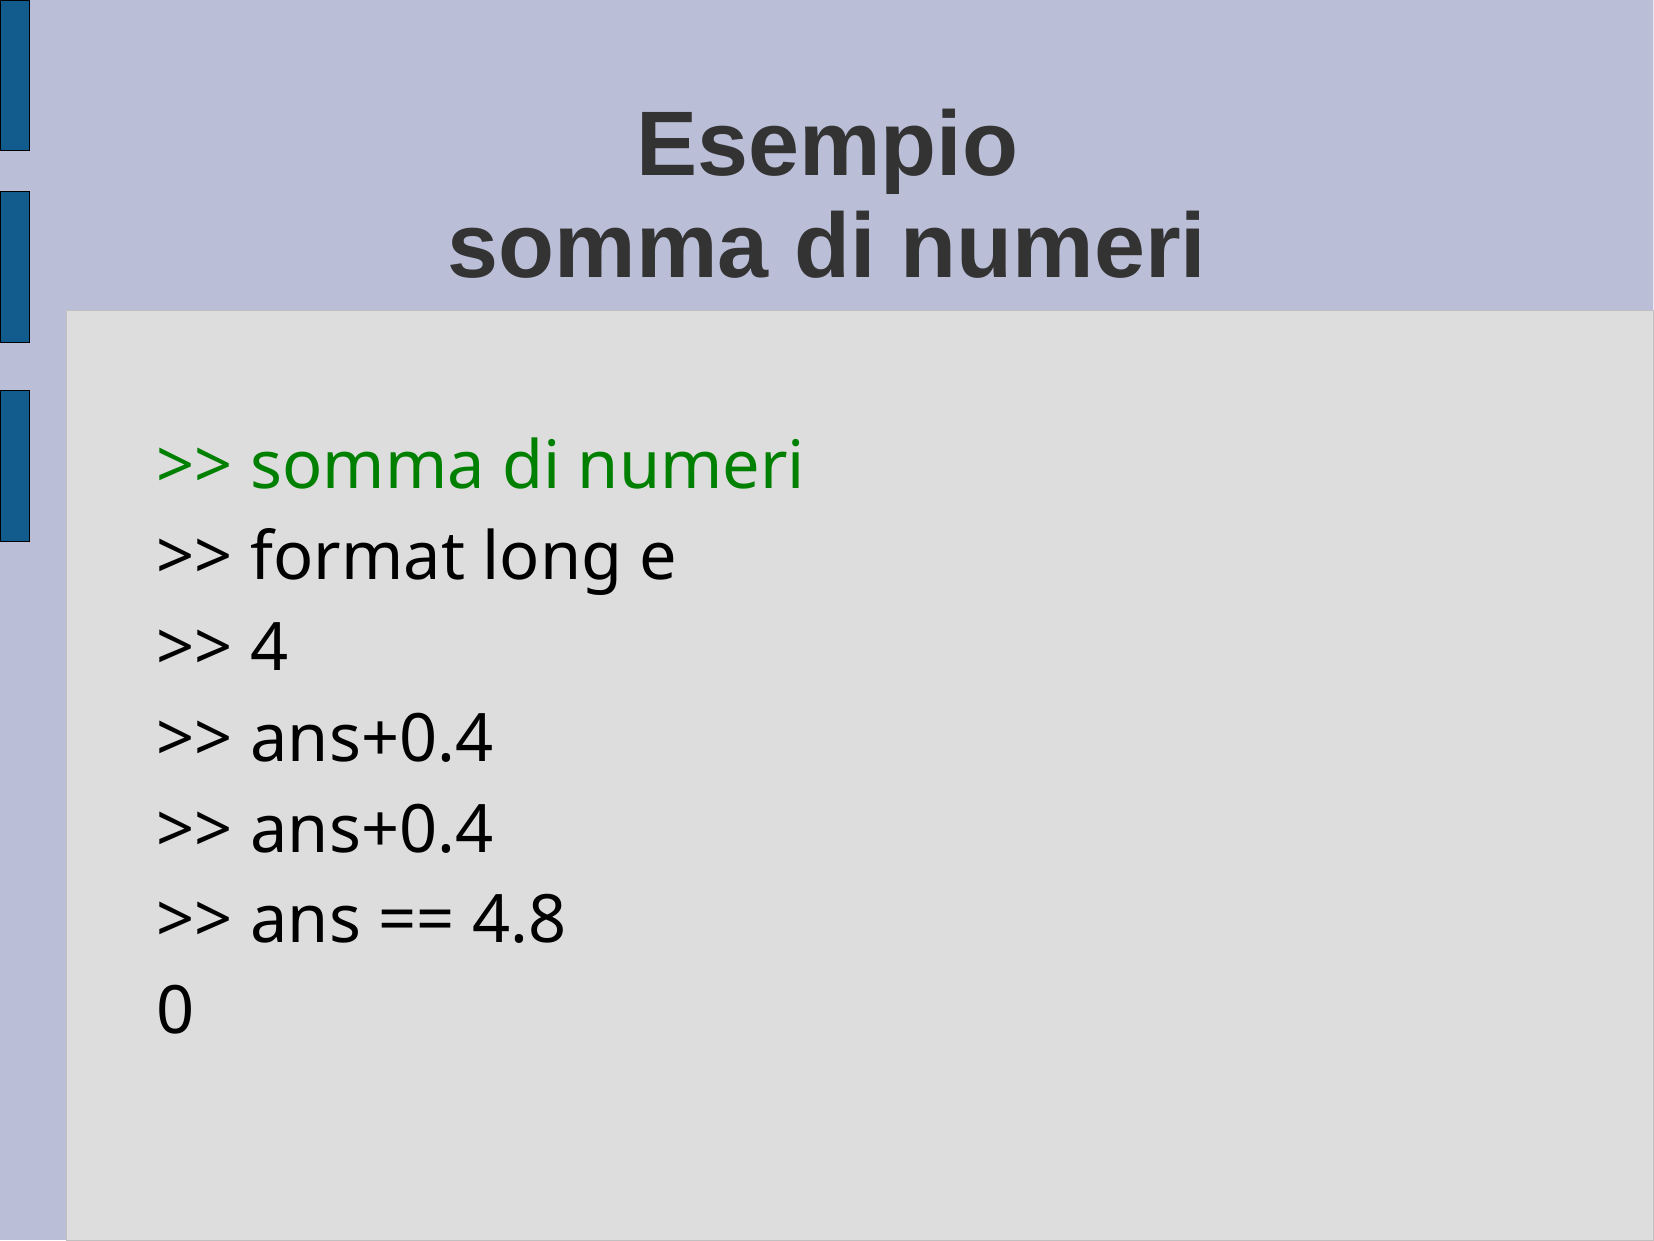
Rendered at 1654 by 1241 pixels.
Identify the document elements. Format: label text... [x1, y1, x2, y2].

subtitle >> somma di numeri >> format long e >> 4 >> ans+0.4 >> ans+0.4 >> ans == 4.8 0 [121, 352, 1534, 1119]
title Esempio somma di numeri [121, 92, 1534, 298]
